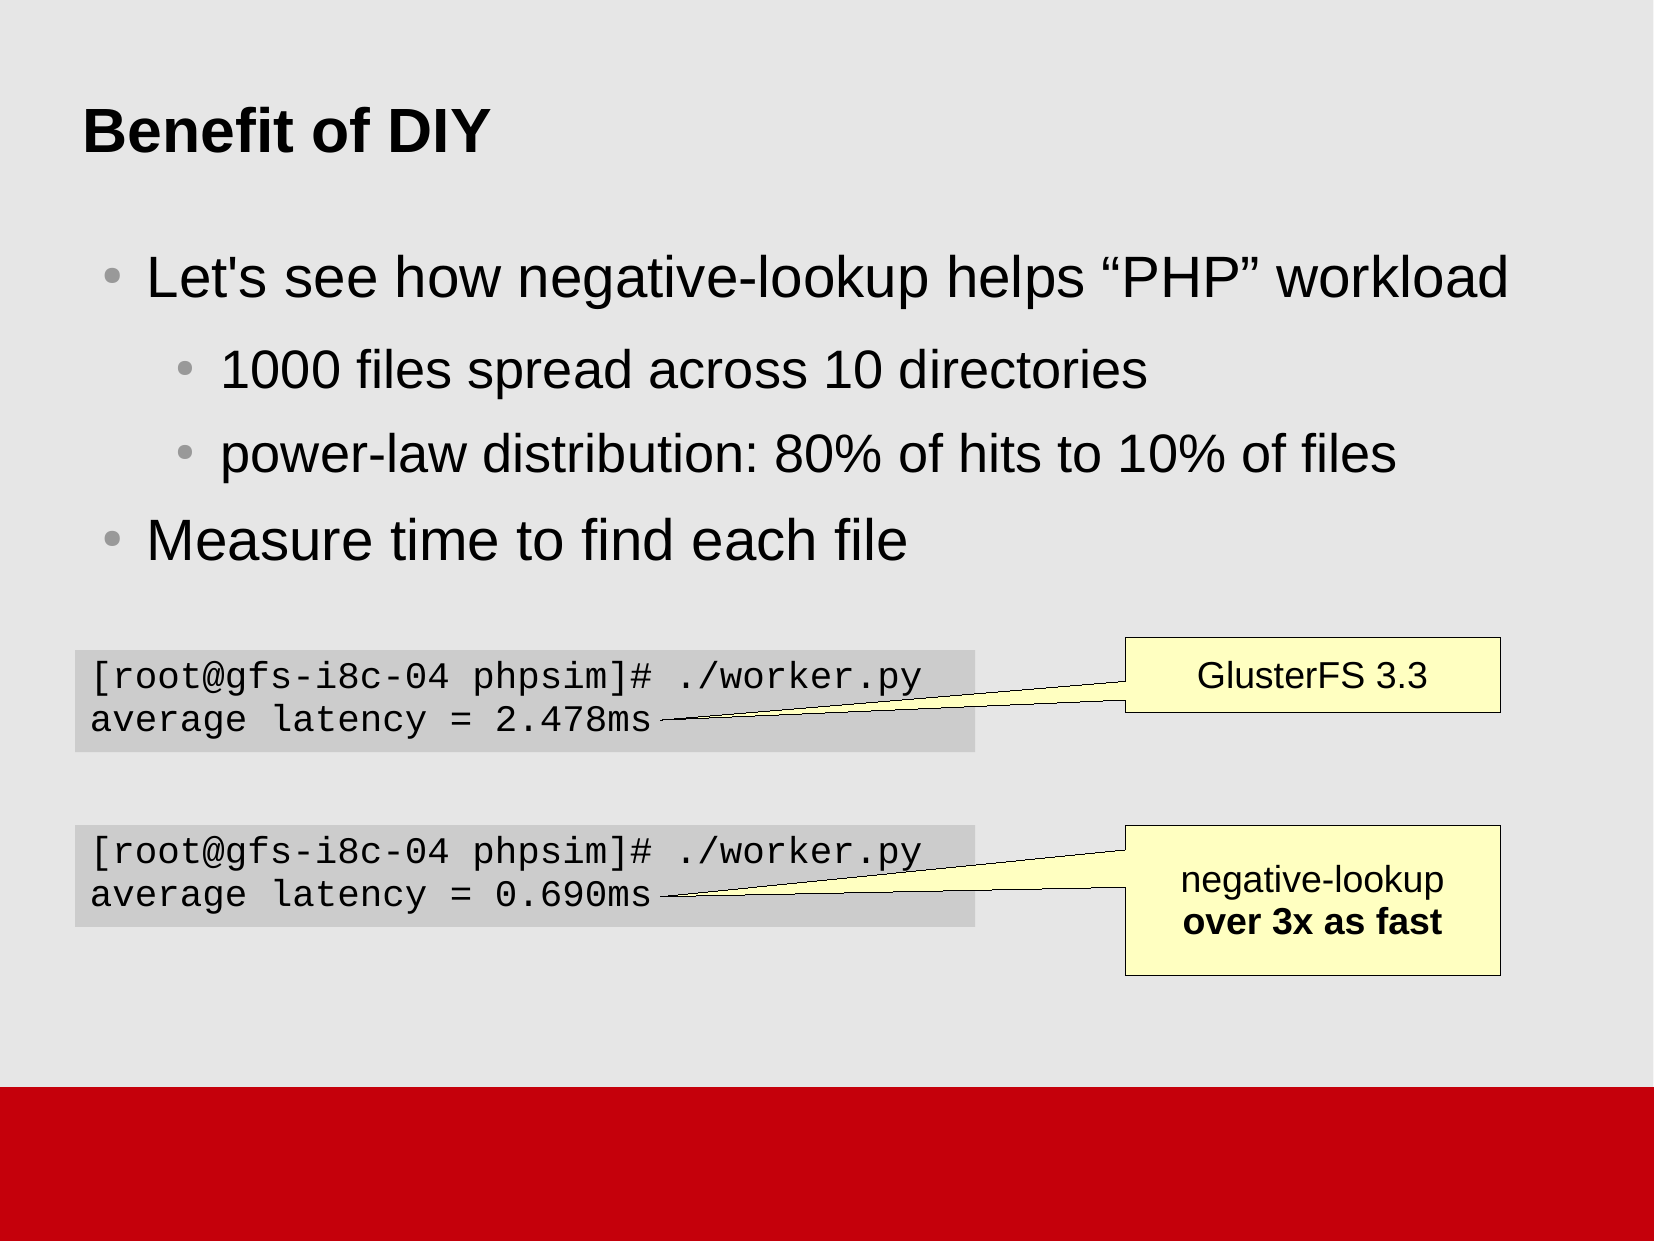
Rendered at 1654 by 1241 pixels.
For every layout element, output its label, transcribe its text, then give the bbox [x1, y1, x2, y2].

text_box GlusterFS 3.3 [660, 637, 1501, 721]
text_box [root@gfs-i8c-04 phpsim]# ./worker.py average latency = 2.478ms [75, 650, 976, 753]
text_box [root@gfs-i8c-04 phpsim]# ./worker.py average latency = 0.690ms [75, 825, 976, 927]
list Let's see how negative-lookup helps “PHP” workload 1000 files spread across 10 directories power-law distribution: 80% of hits to 10% of files Measure time to find each file [86, 244, 1576, 602]
title Benefit of DIY [82, 37, 1571, 226]
text_box negative-lookup over 3x as fast [660, 825, 1501, 976]
